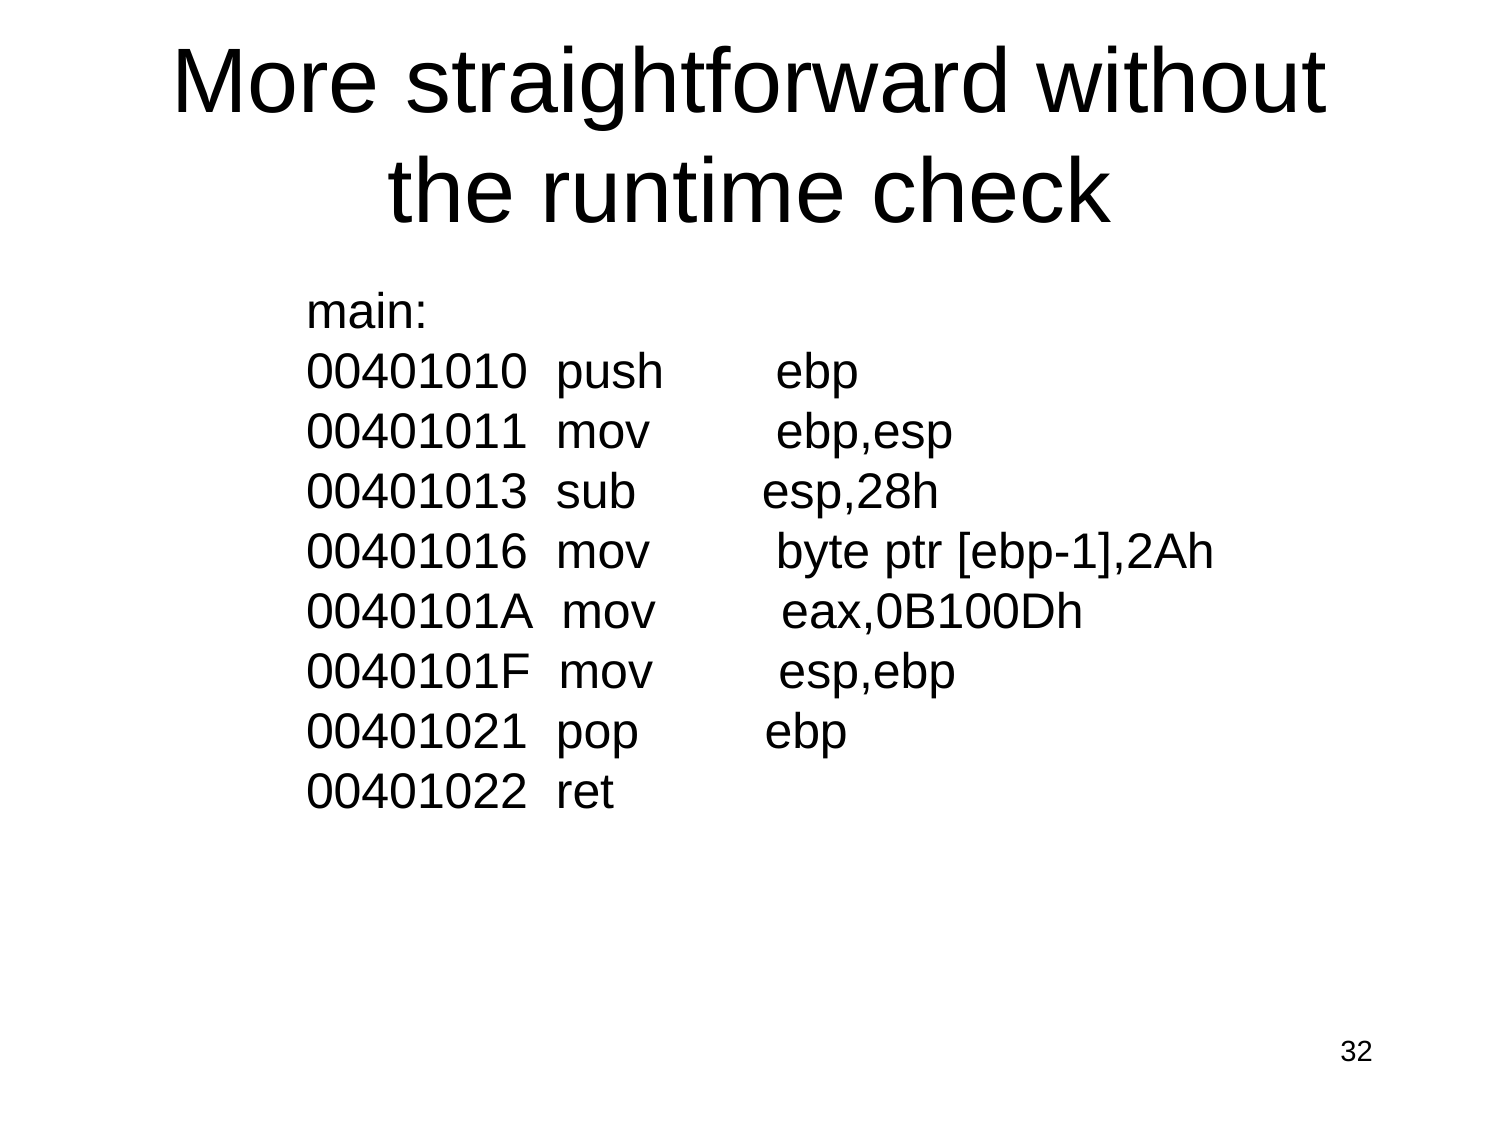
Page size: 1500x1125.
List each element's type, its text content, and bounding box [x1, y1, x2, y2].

text_box main: 00401010 push ebp 00401011 mov ebp,esp 00401013 sub esp,28h 00401016 mov byte ptr [ebp-1],2Ah 0040101A mov eax,0B100Dh 0040101F mov esp,ebp 00401021 pop ebp 00401022 ret [291, 270, 1246, 827]
text_box <number> [1074, 1025, 1388, 1101]
title More straightforward without the runtime check [112, 13, 1388, 249]
